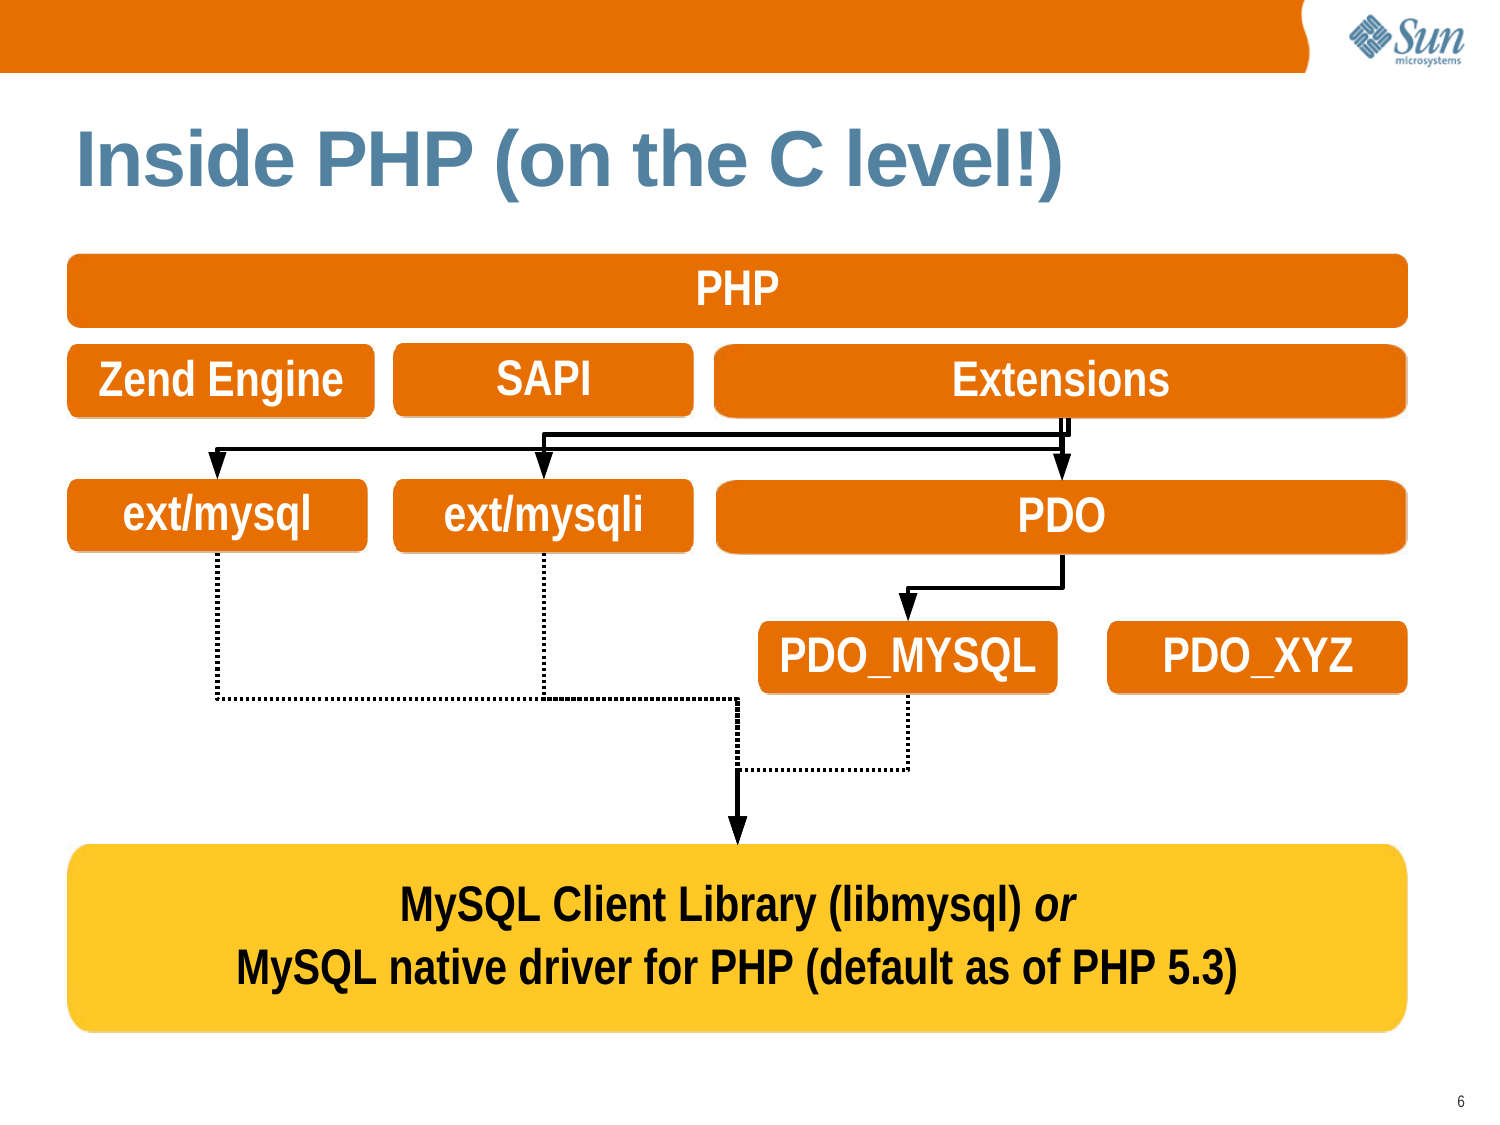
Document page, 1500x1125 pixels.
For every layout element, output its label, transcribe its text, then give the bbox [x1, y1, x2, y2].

picture [393, 479, 694, 554]
picture [714, 344, 1408, 419]
picture [758, 621, 1058, 695]
picture [67, 844, 1408, 1033]
picture [67, 344, 375, 419]
picture [0, 0, 1500, 73]
picture [67, 479, 368, 554]
picture [393, 343, 694, 418]
title Inside PHP (on the C level!) [75, 123, 1437, 227]
picture [67, 253, 1408, 328]
picture [716, 480, 1408, 555]
picture [1107, 621, 1408, 695]
